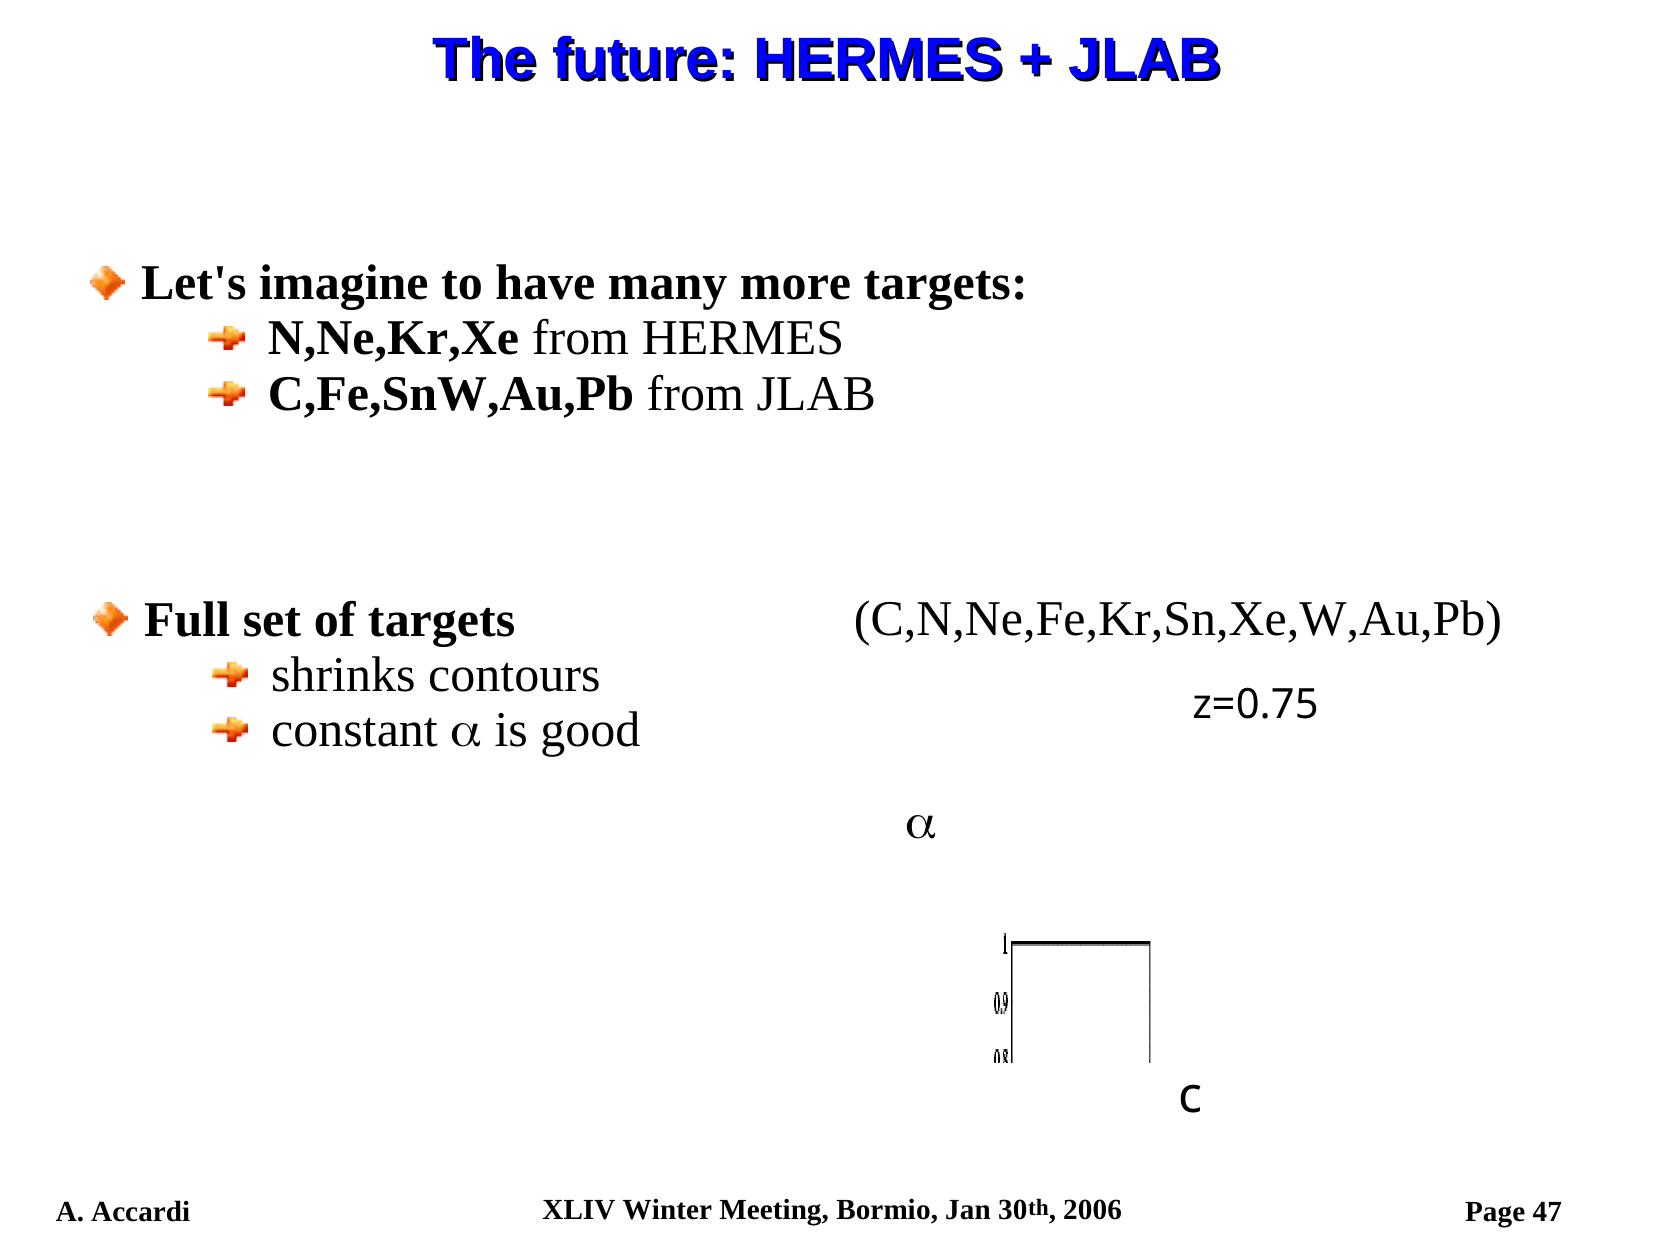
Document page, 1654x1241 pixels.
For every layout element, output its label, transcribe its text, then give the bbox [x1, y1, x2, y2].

text_box a [905, 803, 936, 869]
text_box Page <number> [1465, 1195, 1654, 1234]
text_box Full set of targets shrinks contours constant a is good [93, 591, 809, 837]
text_box c [1178, 1059, 1217, 1120]
text_box (C,N,Ne,Fe,Kr,Sn,Xe,W,Au,Pb) [853, 590, 1503, 652]
text_box XLIV Winter Meeting, Bormio, Jan 30th, 2006 [542, 1193, 1123, 1233]
text_box z=0.75 [1192, 674, 1339, 725]
text_box The future: HERMES + JLAB [29, 23, 1625, 111]
text_box A. Accardi [37, 1187, 209, 1241]
text_box Let's imagine to have many more targets: N,Ne,Kr,Xe from HERMES C,Fe,SnW,Au,Pb from JLAB [90, 255, 1547, 452]
picture [944, 652, 1381, 1063]
